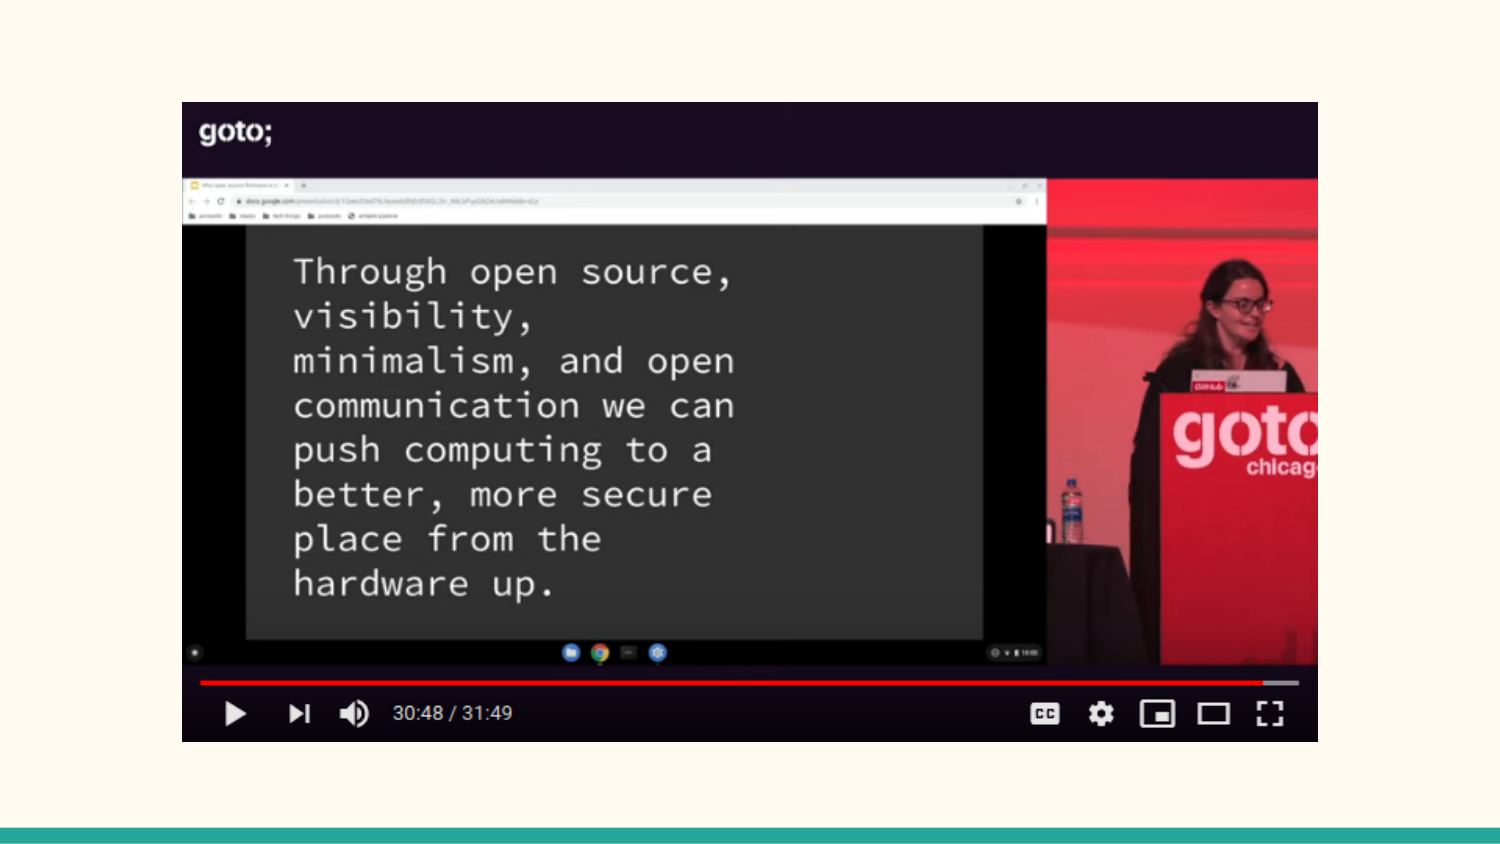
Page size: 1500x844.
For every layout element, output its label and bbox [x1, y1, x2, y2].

picture [182, 102, 1318, 742]
